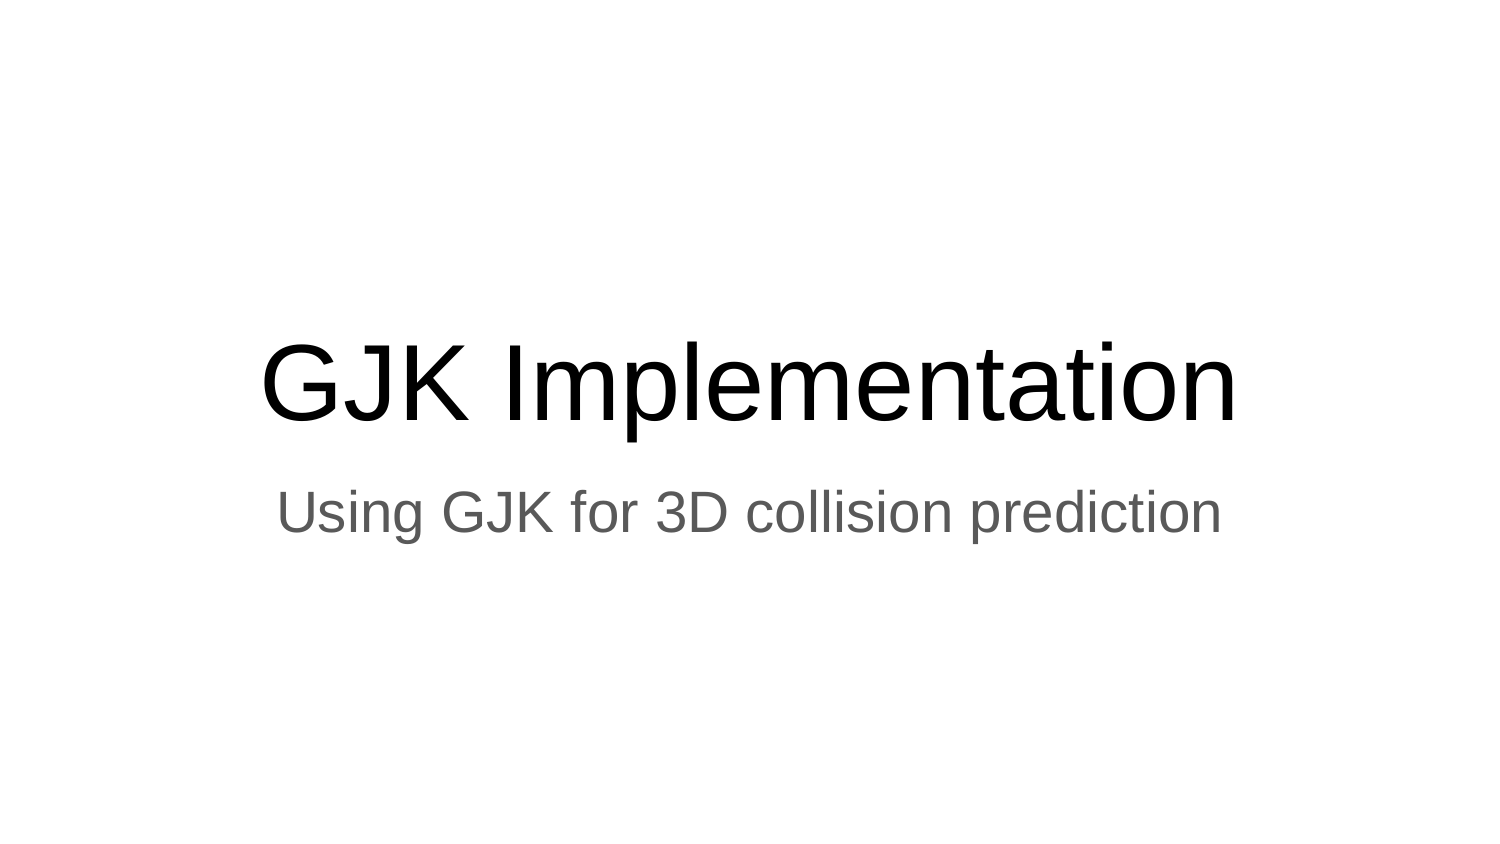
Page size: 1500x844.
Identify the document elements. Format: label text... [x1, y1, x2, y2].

subtitle Using GJK for 3D collision prediction [51, 464, 1449, 595]
title GJK Implementation [51, 122, 1449, 459]
